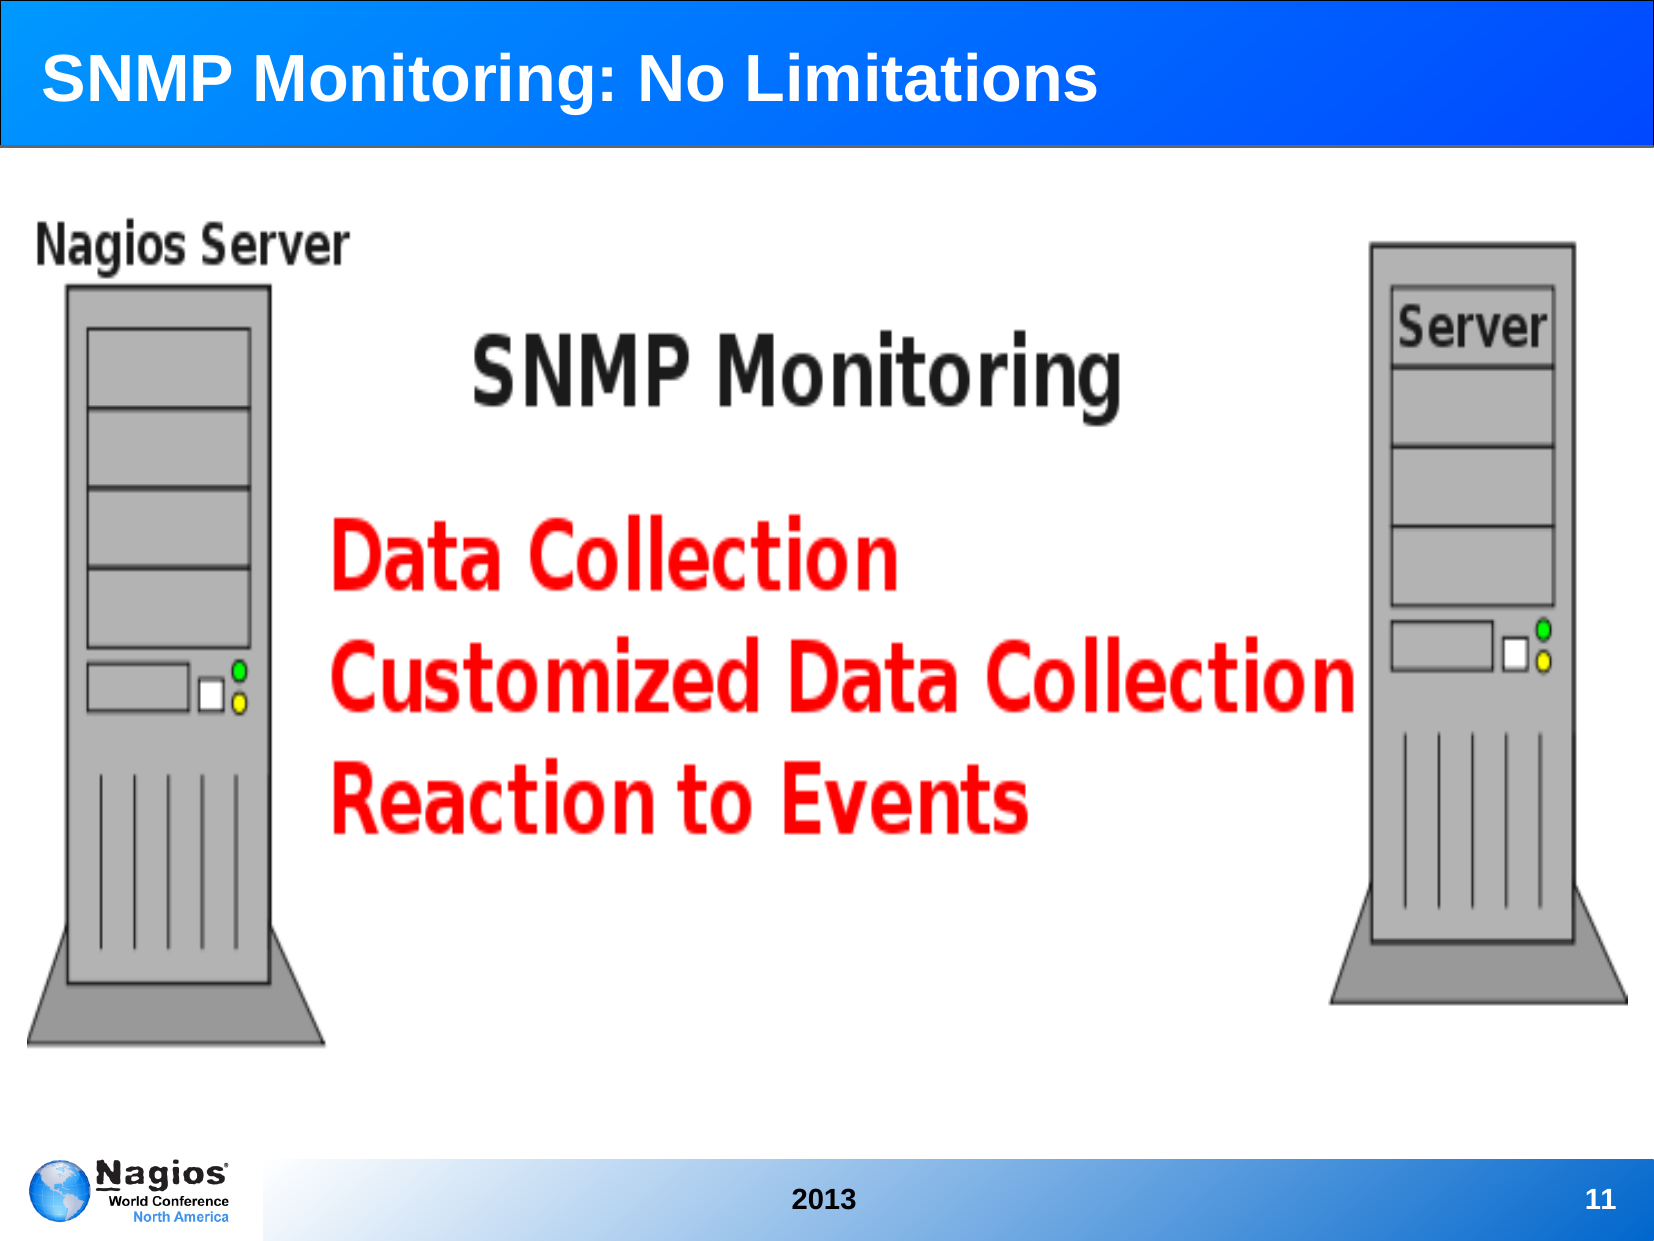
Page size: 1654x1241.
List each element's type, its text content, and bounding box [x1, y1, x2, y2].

picture [27, 210, 1628, 1121]
title SNMP Monitoring: No Limitations [41, 36, 1248, 120]
picture [29, 1159, 229, 1235]
